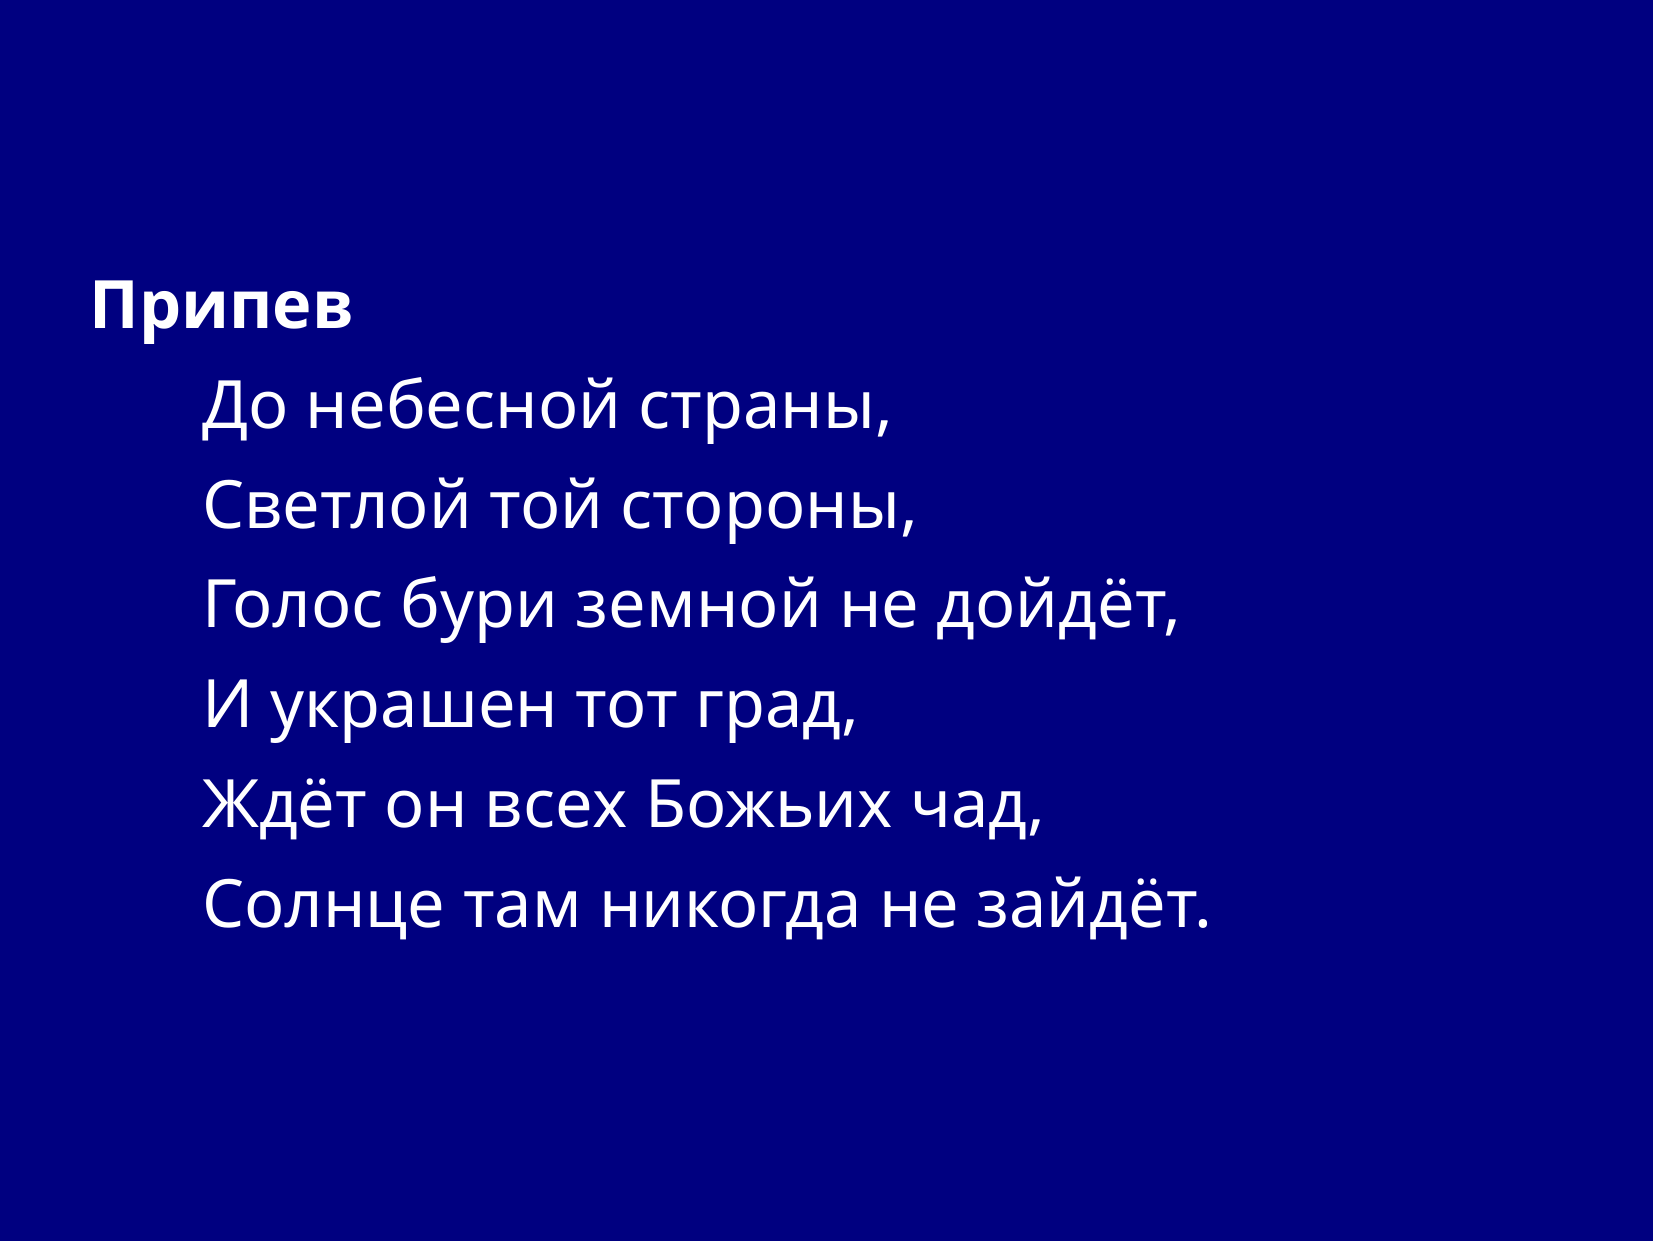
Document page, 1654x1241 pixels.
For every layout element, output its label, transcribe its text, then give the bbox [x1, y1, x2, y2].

text_box Припев До небесной страны, Светлой той стороны, Голос бури земной не дойдёт, И украшен тот град, Ждёт он всех Божьих чад, Солнце там никогда не зайдёт. [75, 150, 1576, 1163]
